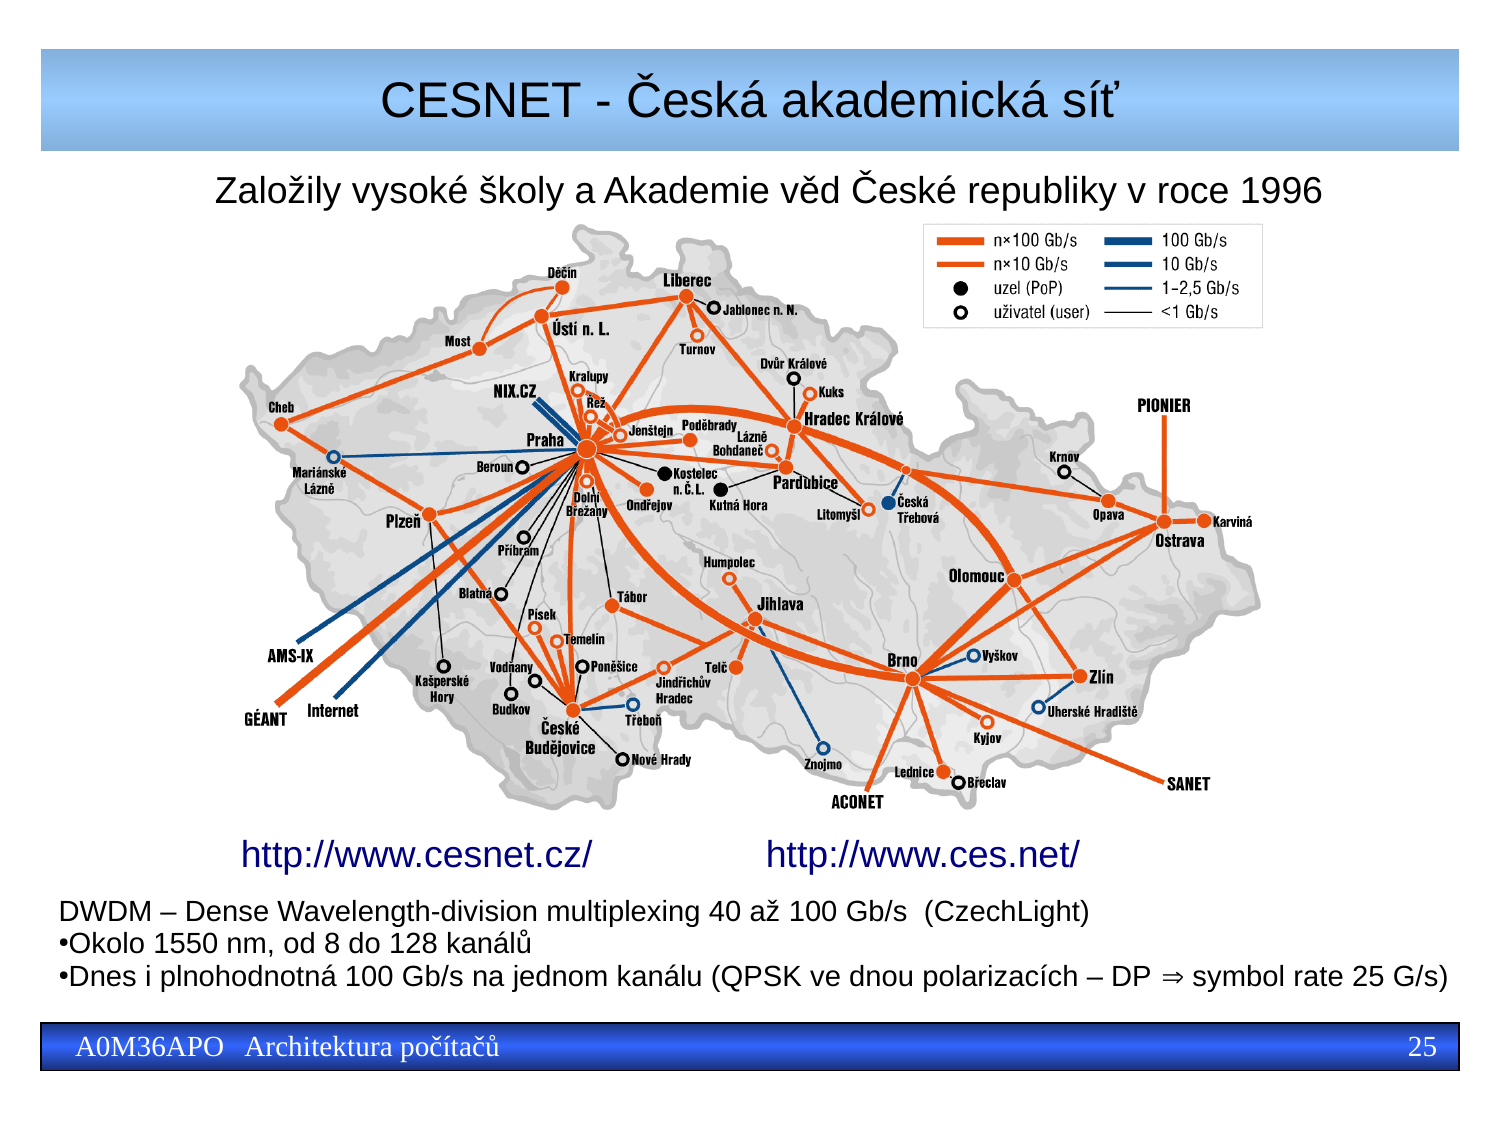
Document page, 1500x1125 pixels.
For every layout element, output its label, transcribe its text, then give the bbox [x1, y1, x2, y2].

text_box DWDM – Dense Wavelength-division multiplexing 40 až 100 Gb/s (CzechLight) Okolo 1550 nm, od 8 do 128 kanálů Dnes i plnohodnotná 100 Gb/s na jednom kanálu (QPSK ve dnou polarizacích – DP ⇒ symbol rate 25 G/s) [43, 887, 1464, 1004]
text_box http://www.cesnet.cz/ http://www.ces.net/ [226, 825, 1126, 883]
title CESNET - Česká akademická síť [41, 49, 1459, 151]
picture [237, 222, 1263, 814]
text_box Založily vysoké školy a Akademie věd České republiky v roce 1996 [199, 162, 1337, 220]
